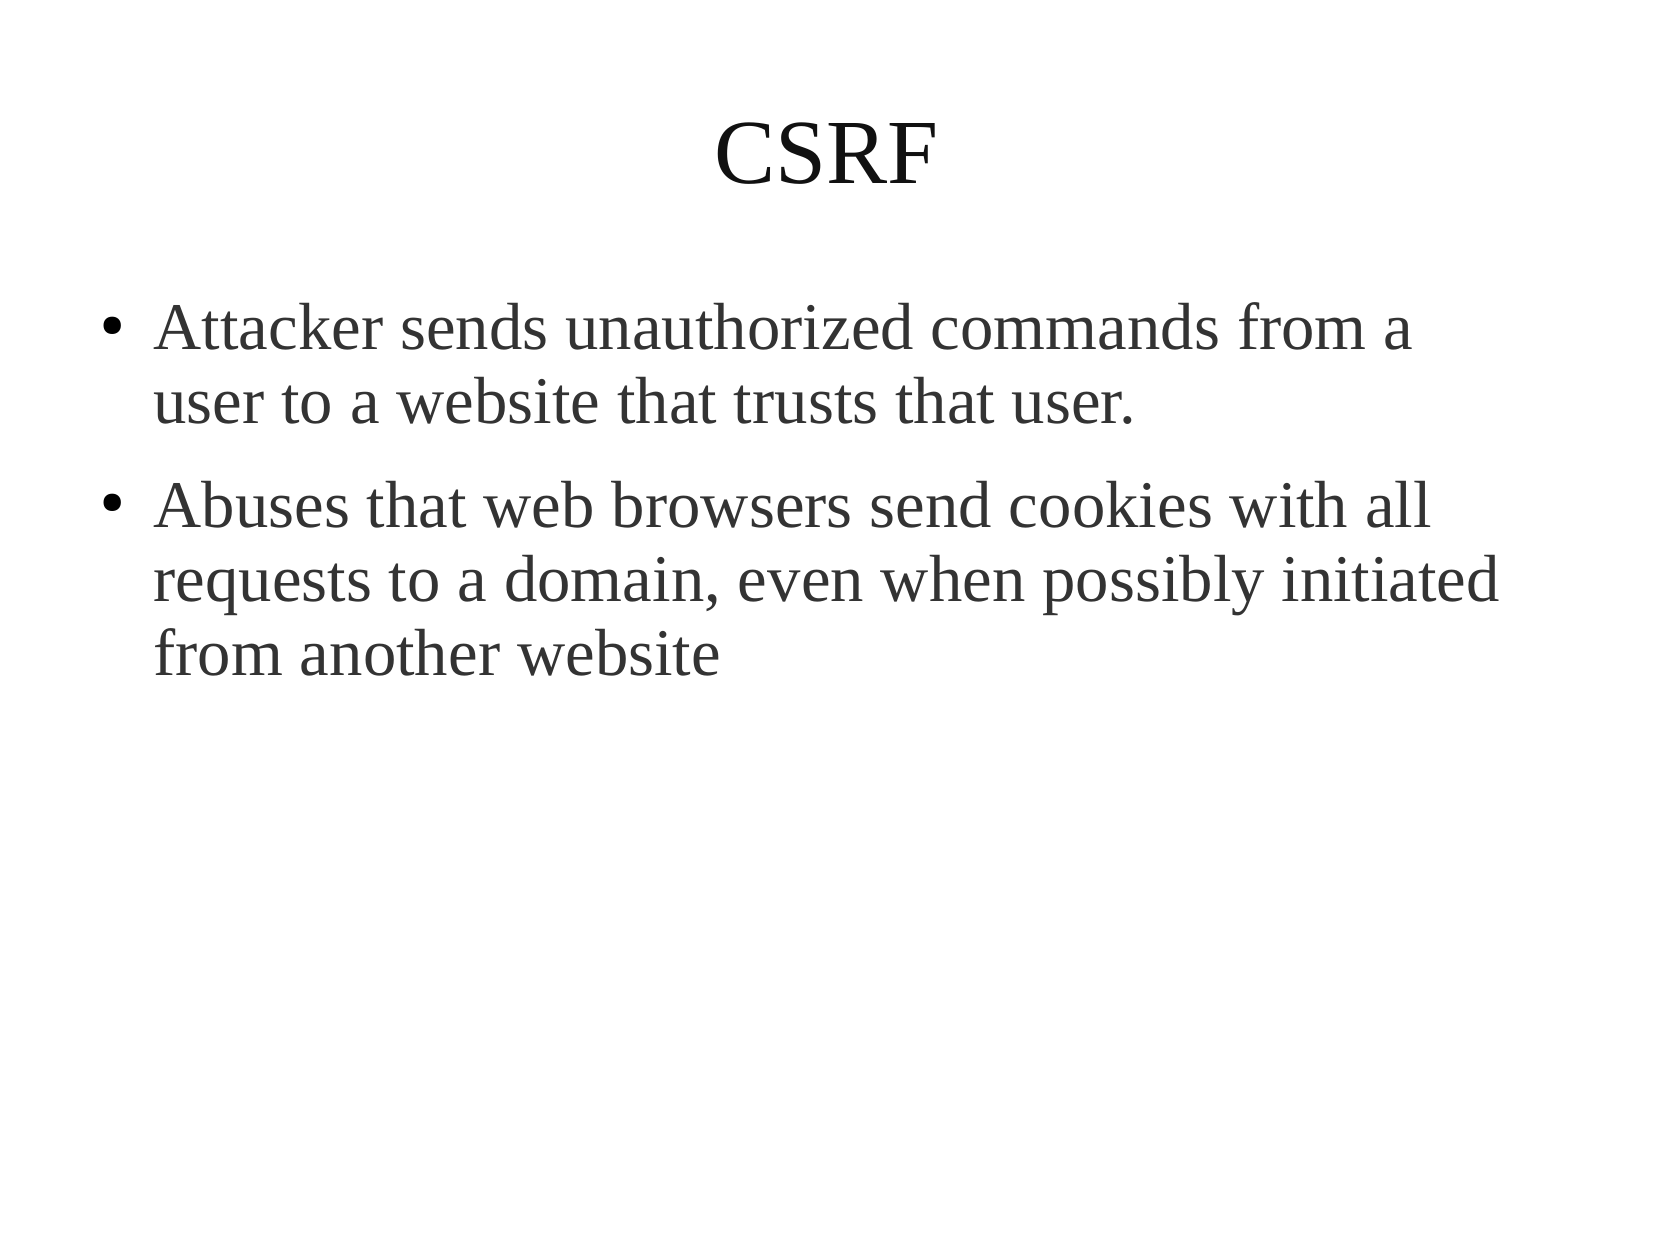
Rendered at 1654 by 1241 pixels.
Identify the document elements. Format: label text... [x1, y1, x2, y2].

list Attacker sends unauthorized commands from a user to a website that trusts that user. Abuses that web browsers send cookies with all requests to a domain, even when possibly initiated from another website [82, 290, 1538, 1010]
title CSRF [82, 49, 1571, 257]
